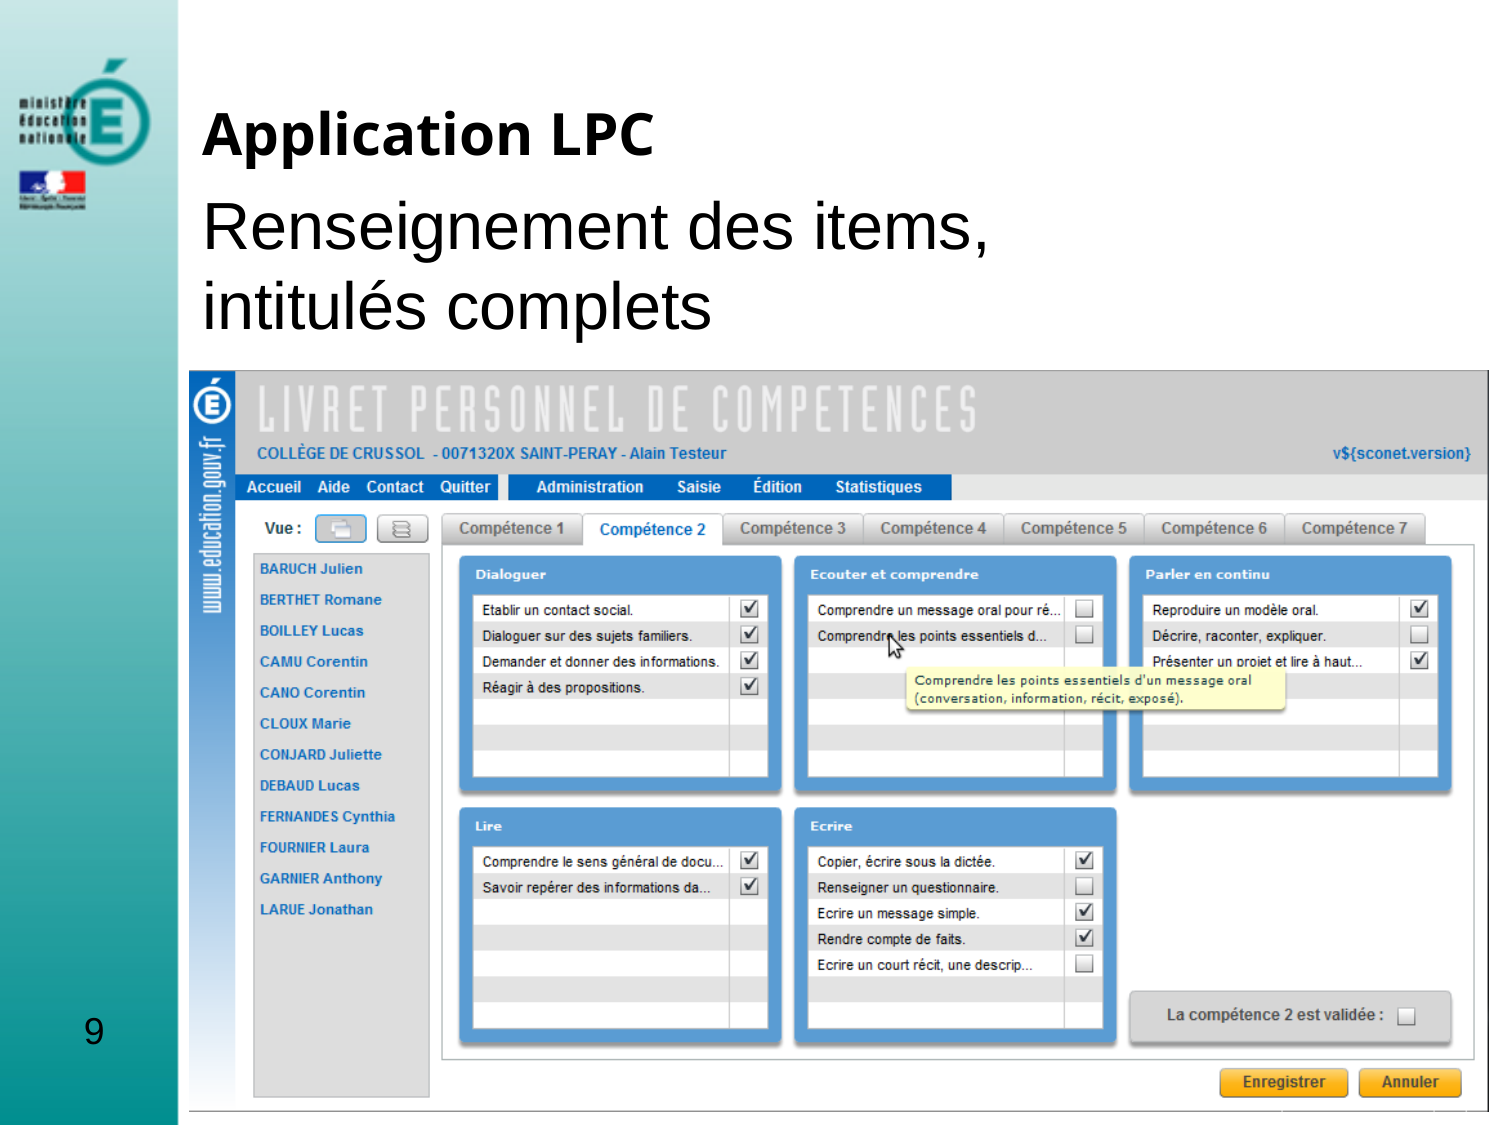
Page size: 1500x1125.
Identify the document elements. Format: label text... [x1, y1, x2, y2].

picture [0, 0, 179, 1125]
text_box Application LPC [187, 89, 1430, 176]
text_box Renseignement des items, intitulés complets [187, 175, 1454, 351]
text_box <numéro> [41, 999, 148, 1060]
picture [189, 370, 1489, 1112]
